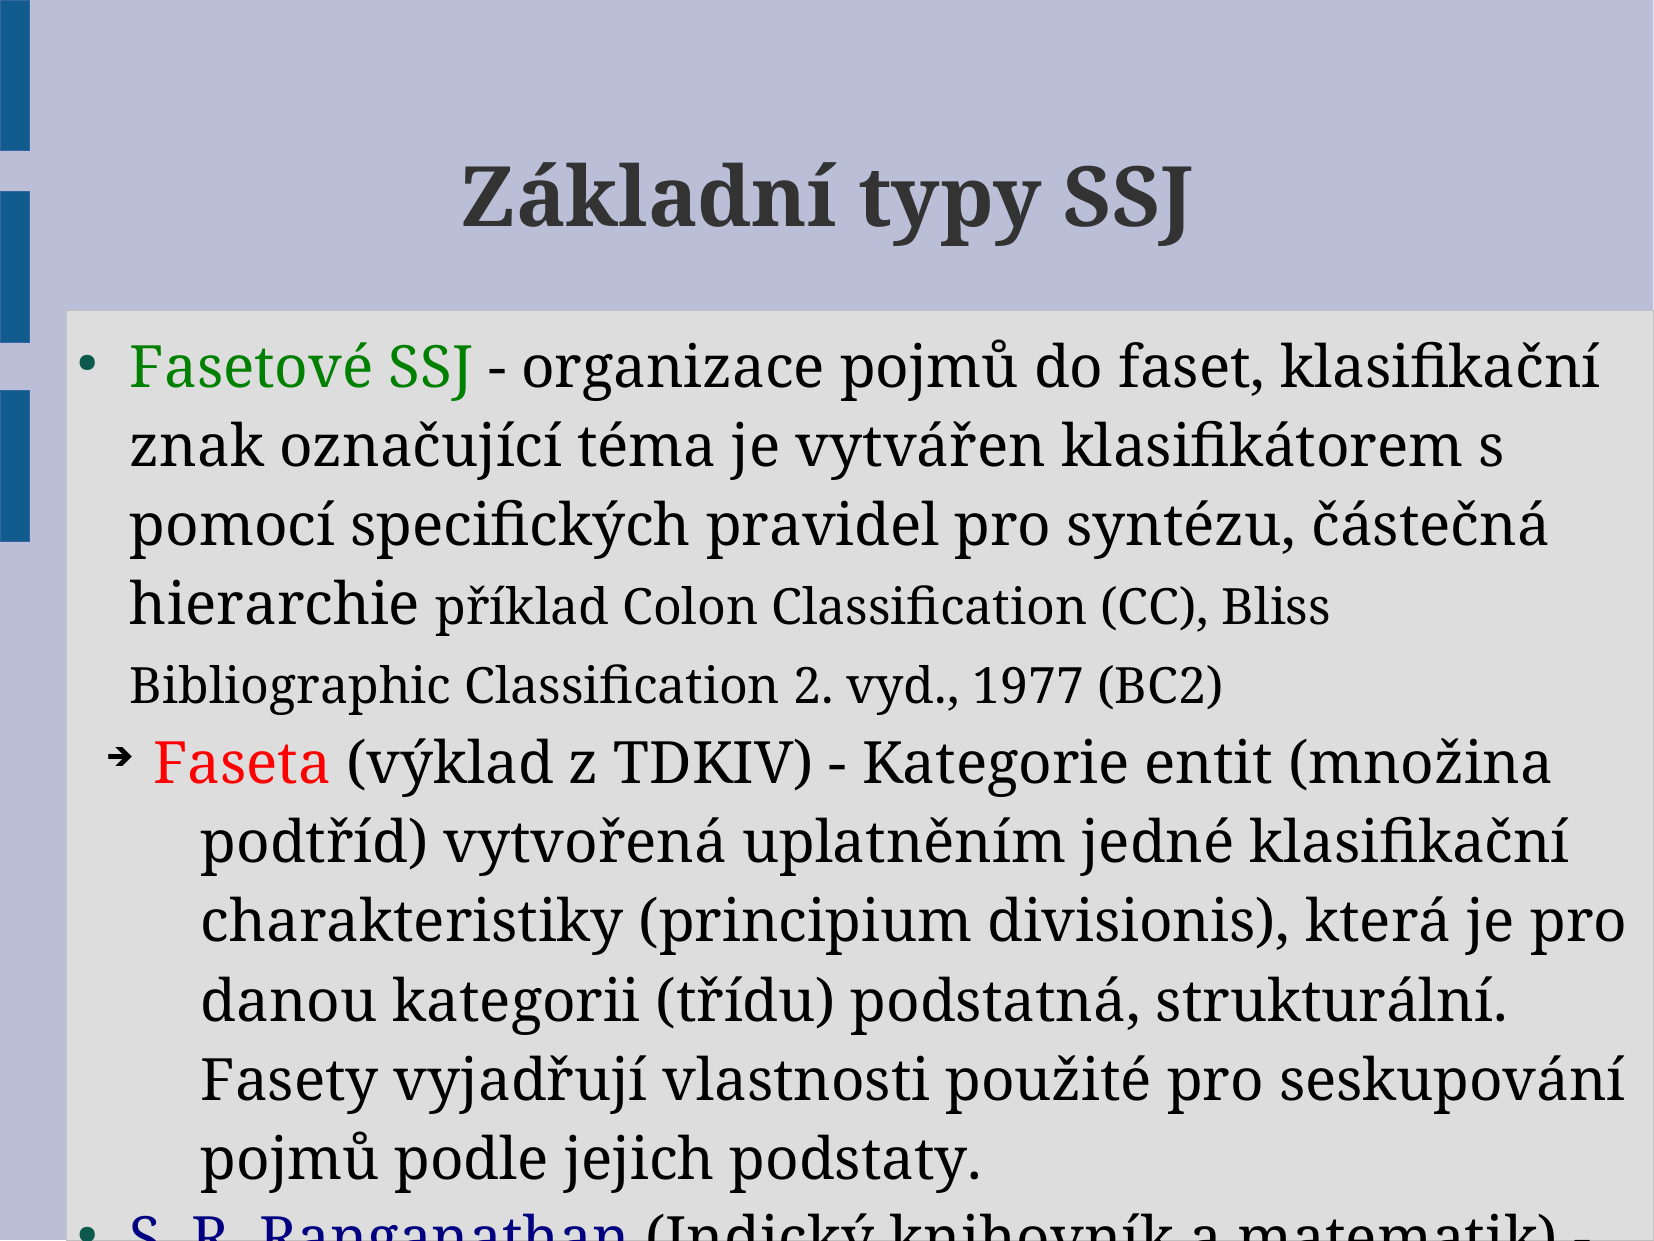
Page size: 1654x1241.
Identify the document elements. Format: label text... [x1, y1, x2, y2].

list Fasetové SSJ - organizace pojmů do faset, klasifikační znak označující téma je vytvářen klasifikátorem s pomocí specifických pravidel pro syntézu, částečná hierarchie příklad Colon Classification (CC), Bliss Bibliographic Classification 2. vyd., 1977 (BC2) Faseta (výklad z TDKIV) - Kategorie entit (množina podtříd) vytvořená uplatněním jedné klasifikační charakteristiky (principium divisionis), která je pro danou kategorii (třídu) podstatná, strukturální. Fasety vyjadřují vlastnosti použité pro seskupování pojmů podle jejich podstaty. S. R. Ranganathan (Indický knihovník a matematik) - uvedl fasetovou analýzu do knihovnictví, autor CC. [59, 324, 1654, 1204]
title Základní typy SSJ [121, 98, 1534, 291]
